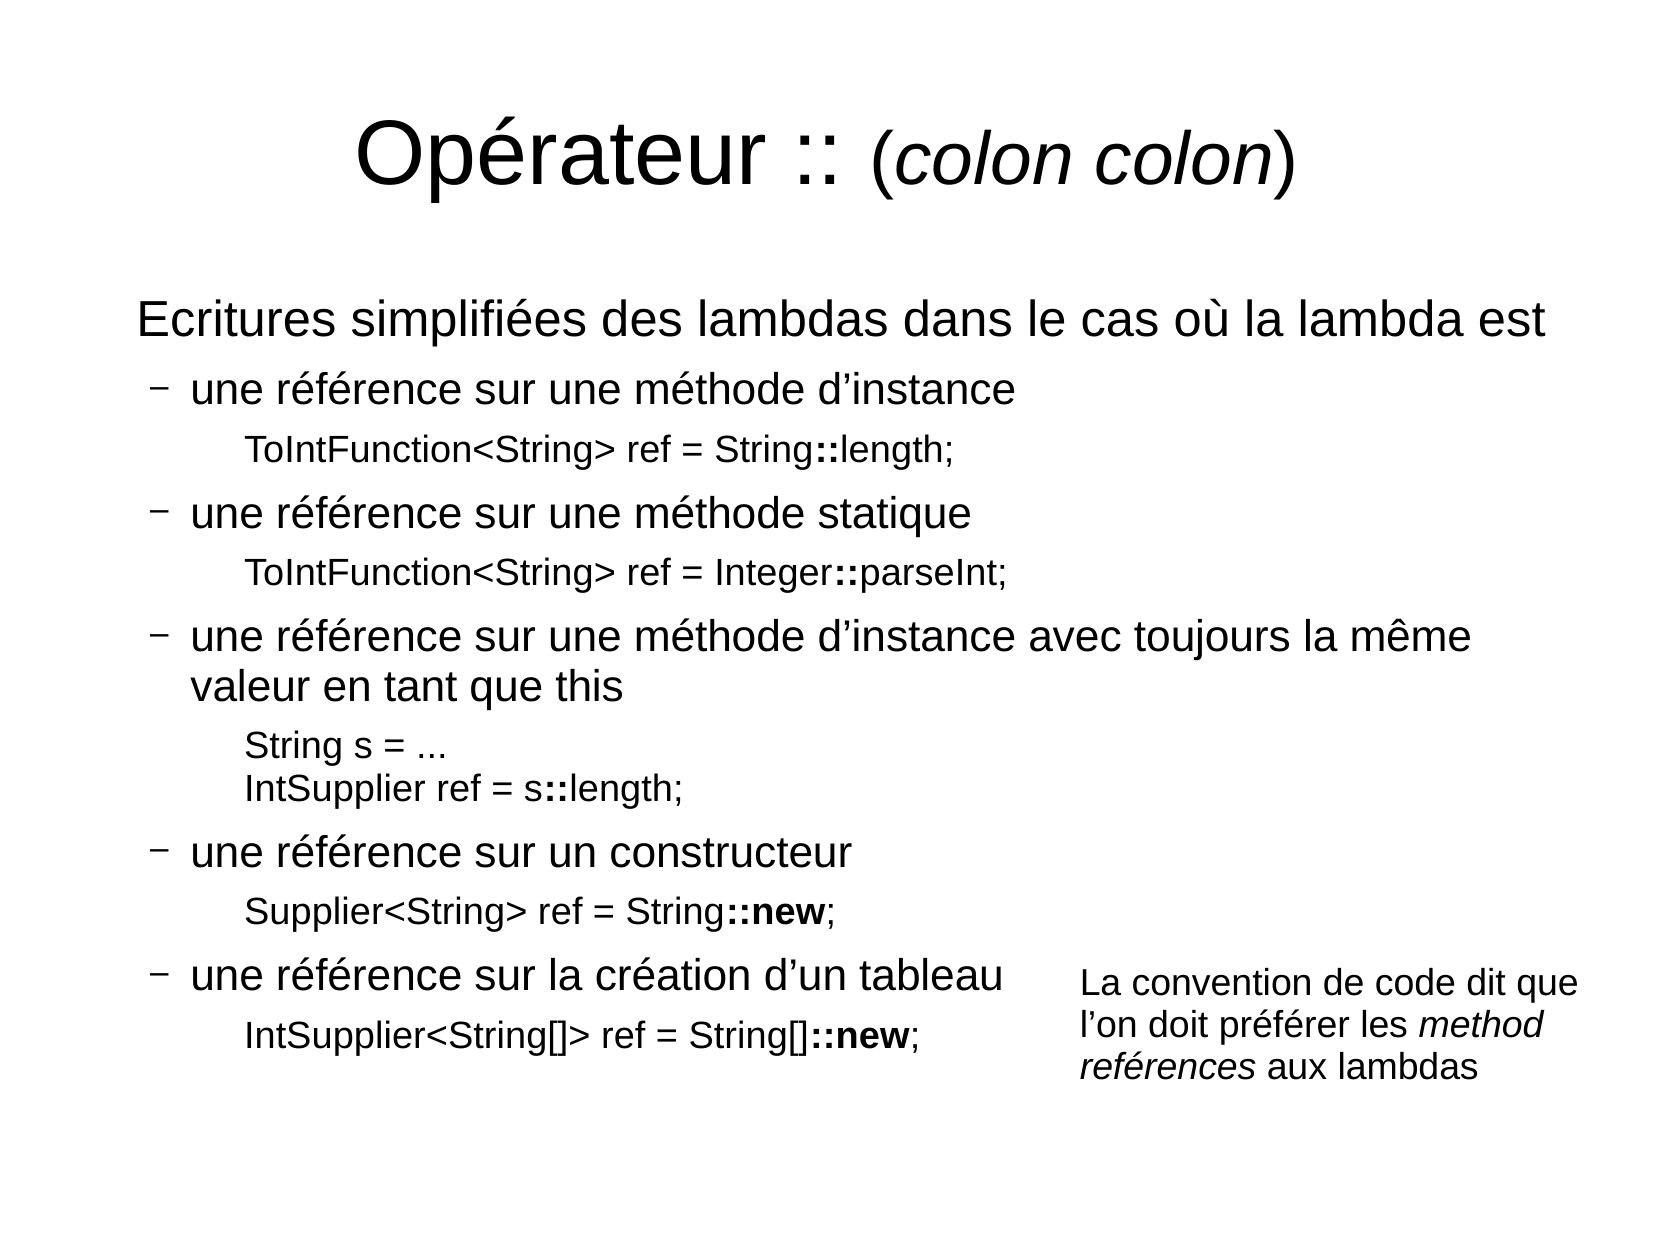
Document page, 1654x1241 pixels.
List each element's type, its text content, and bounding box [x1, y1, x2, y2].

list Ecritures simplifiées des lambdas dans le cas où la lambda est une référence sur une méthode d’instance ToIntFunction<String> ref = String::length; une référence sur une méthode statique ToIntFunction<String> ref = Integer::parseInt; une référence sur une méthode d’instance avec toujours la même valeur en tant que this String s = ... IntSupplier ref = s::length; une référence sur un constructeur Supplier<String> ref = String::new; une référence sur la création d’un tableau IntSupplier<String[]> ref = String[]::new; [82, 290, 1571, 1111]
text_box La convention de code dit que l’on doit préférer les method reférences aux lambdas [1065, 954, 1617, 1096]
title Opérateur :: (colon colon) [82, 49, 1571, 257]
